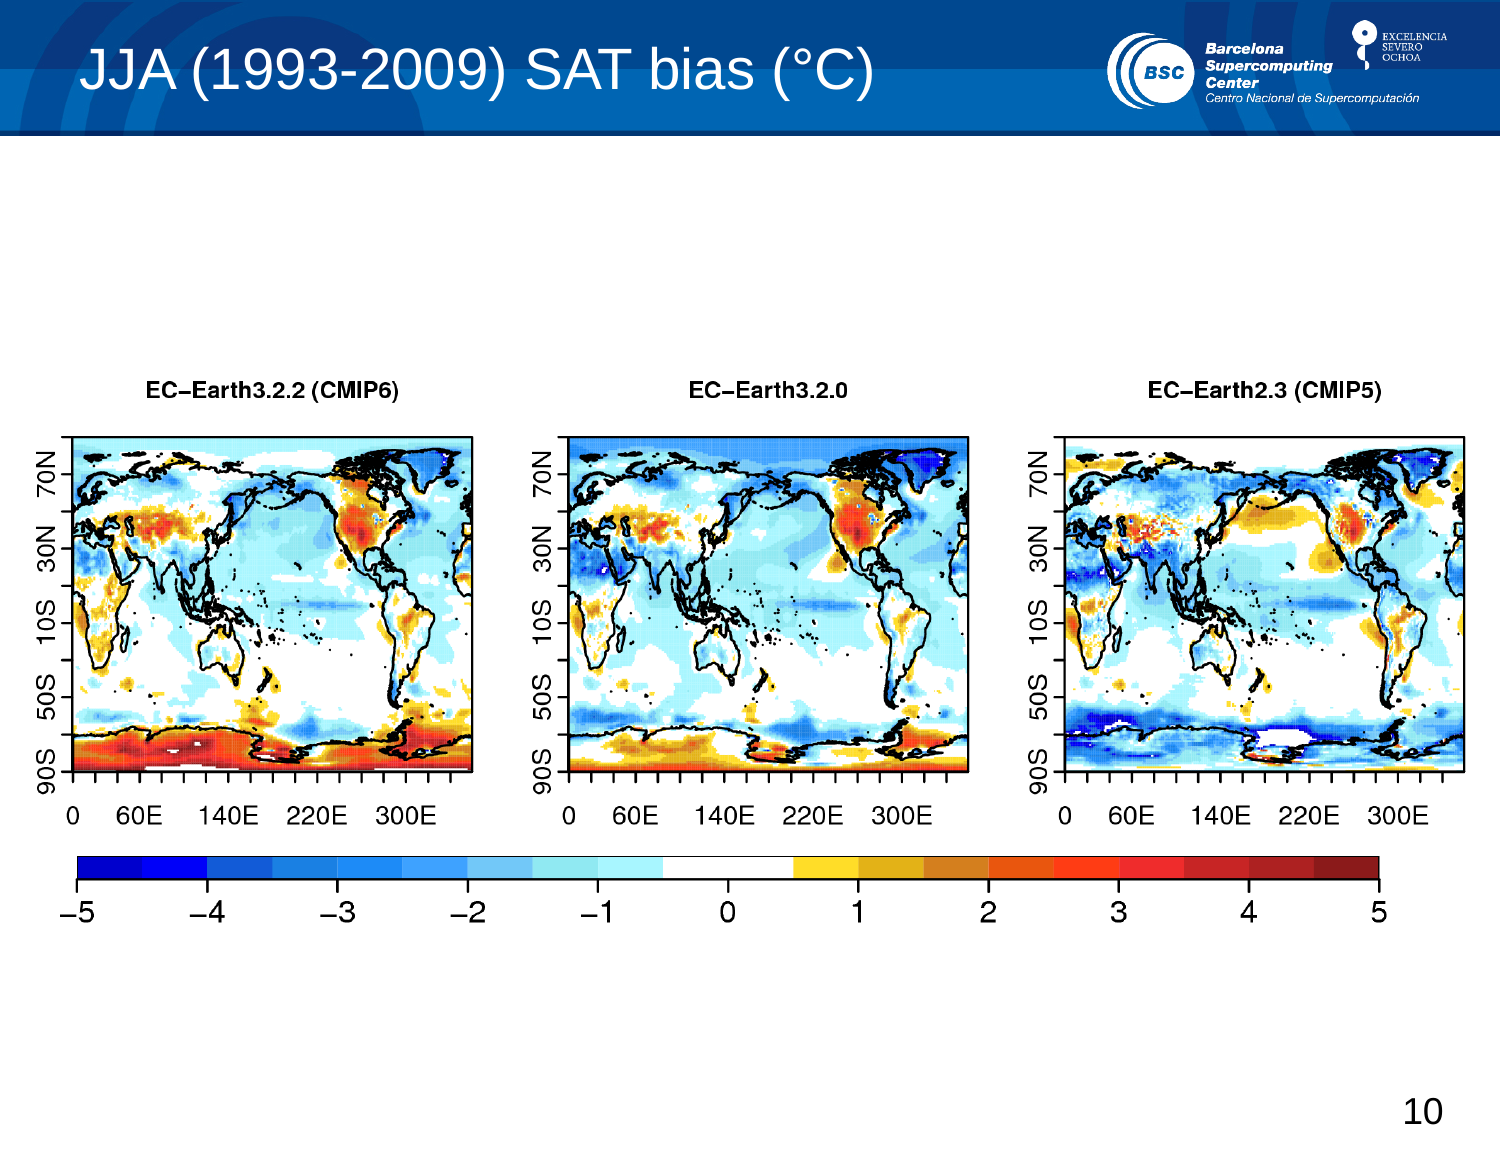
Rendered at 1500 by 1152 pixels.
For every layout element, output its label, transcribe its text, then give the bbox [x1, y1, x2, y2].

picture [0, 354, 1500, 949]
picture [0, 0, 1500, 136]
title JJA (1993-2009) SAT bias (°C) [65, 23, 1081, 138]
